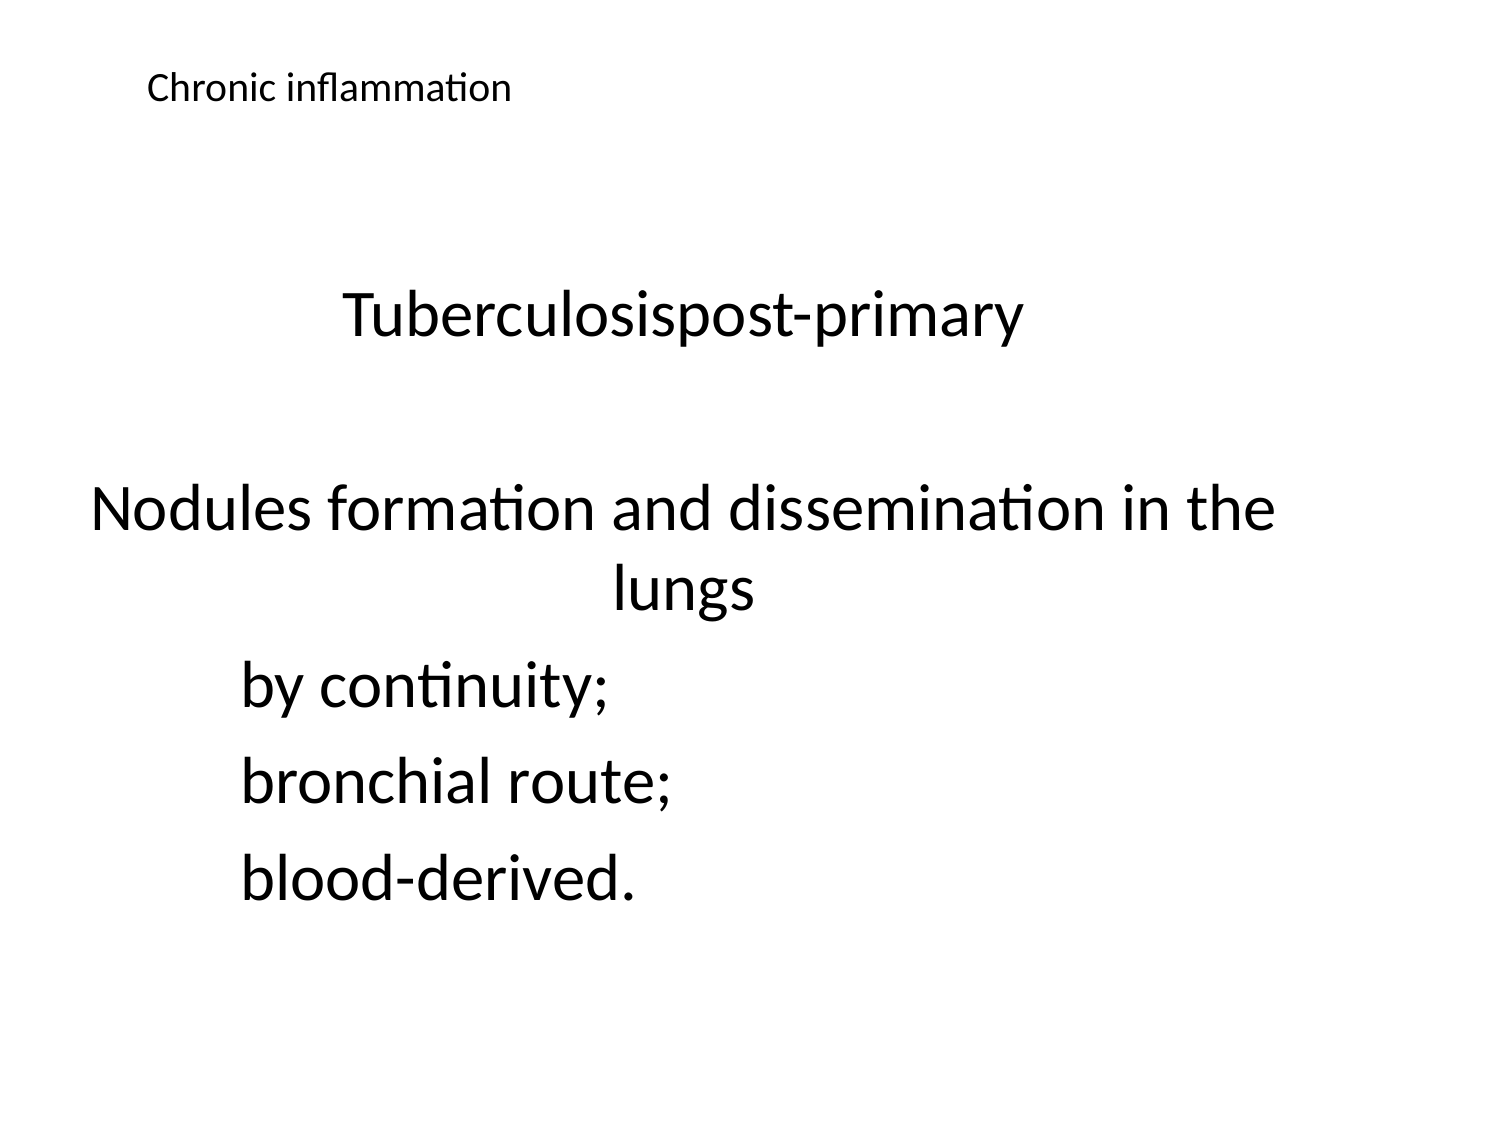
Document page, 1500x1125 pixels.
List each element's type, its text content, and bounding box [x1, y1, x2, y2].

title Chronic inflammation [75, 45, 585, 126]
list Tuberculosispost-primary Nodules formation and dissemination in the lungs by continuity; bronchial route; blood-derived. [75, 262, 1426, 1005]
